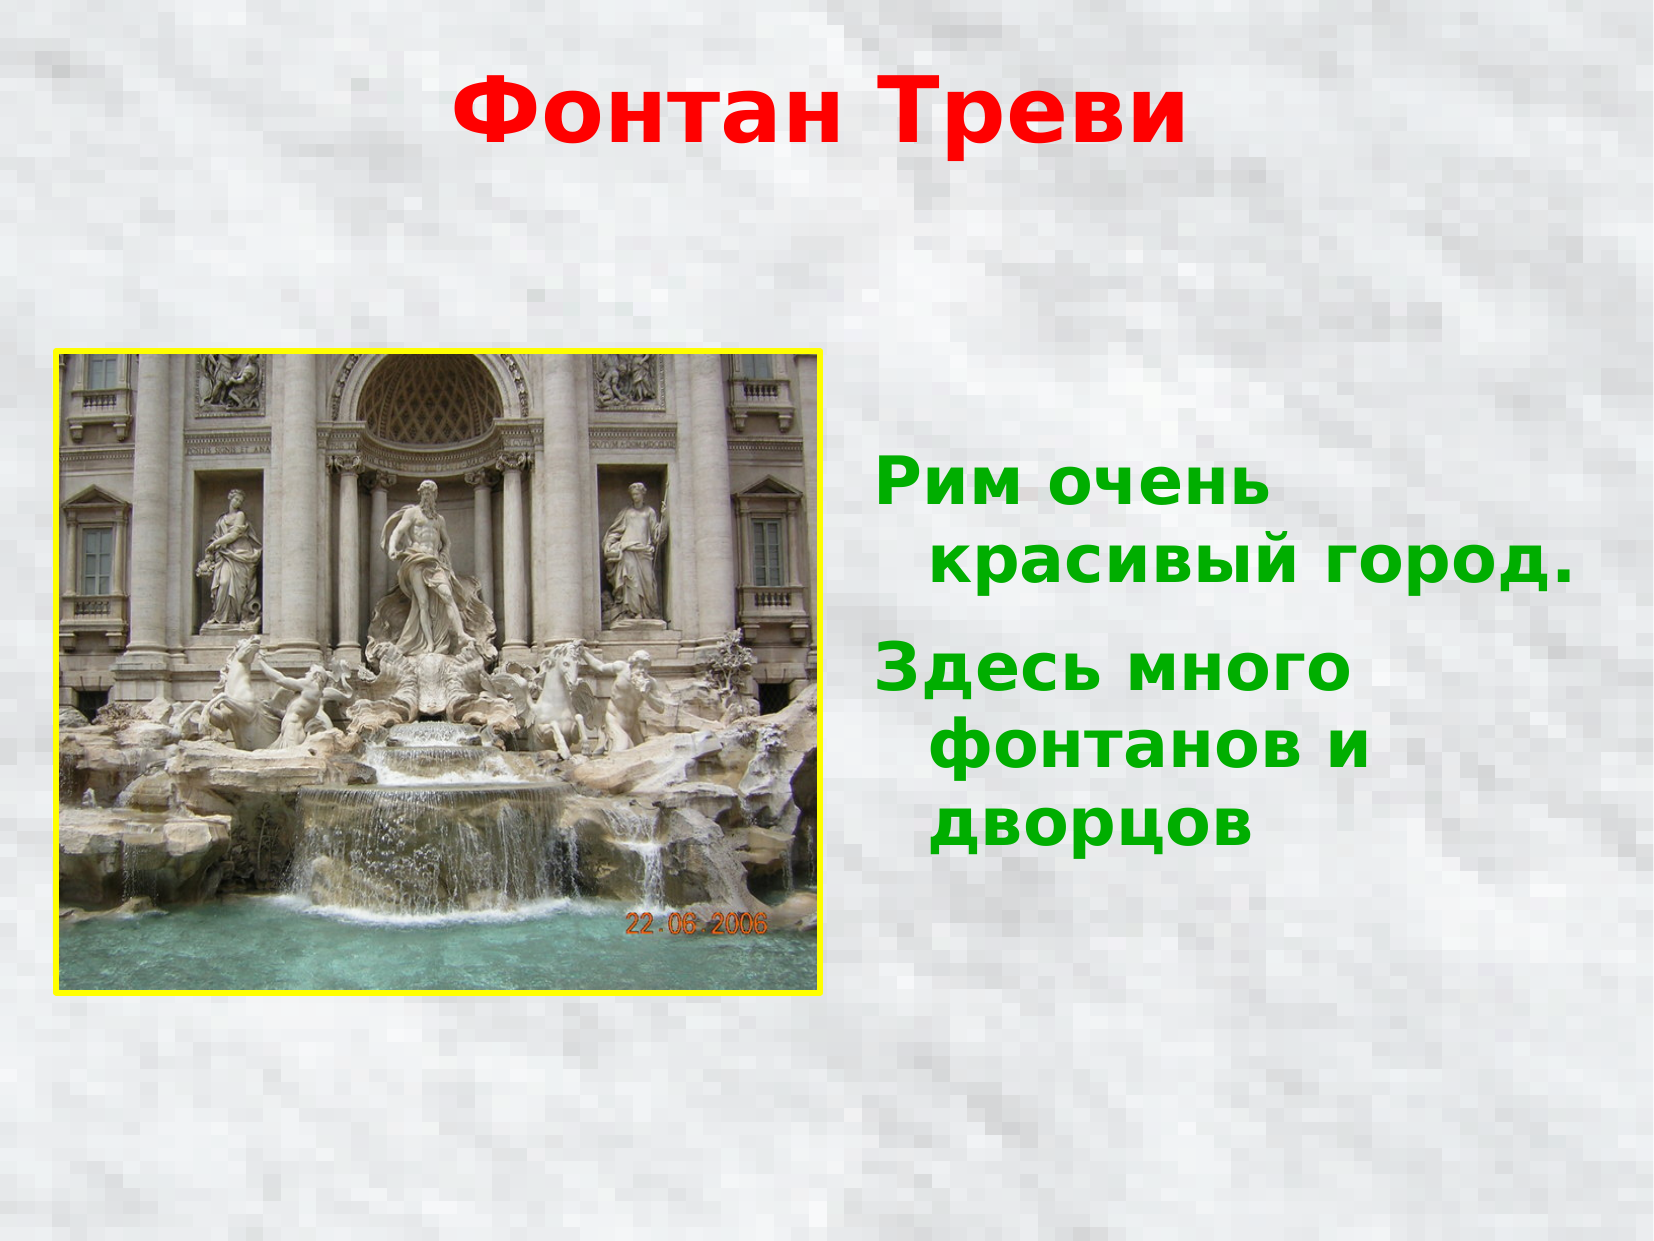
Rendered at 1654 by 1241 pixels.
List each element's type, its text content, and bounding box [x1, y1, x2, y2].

list Рим очень красивый город. Здесь много фонтанов и дворцов [856, 442, 1583, 1241]
title Фонтан Треви [76, 14, 1565, 207]
picture [0, 0, 1654, 1241]
